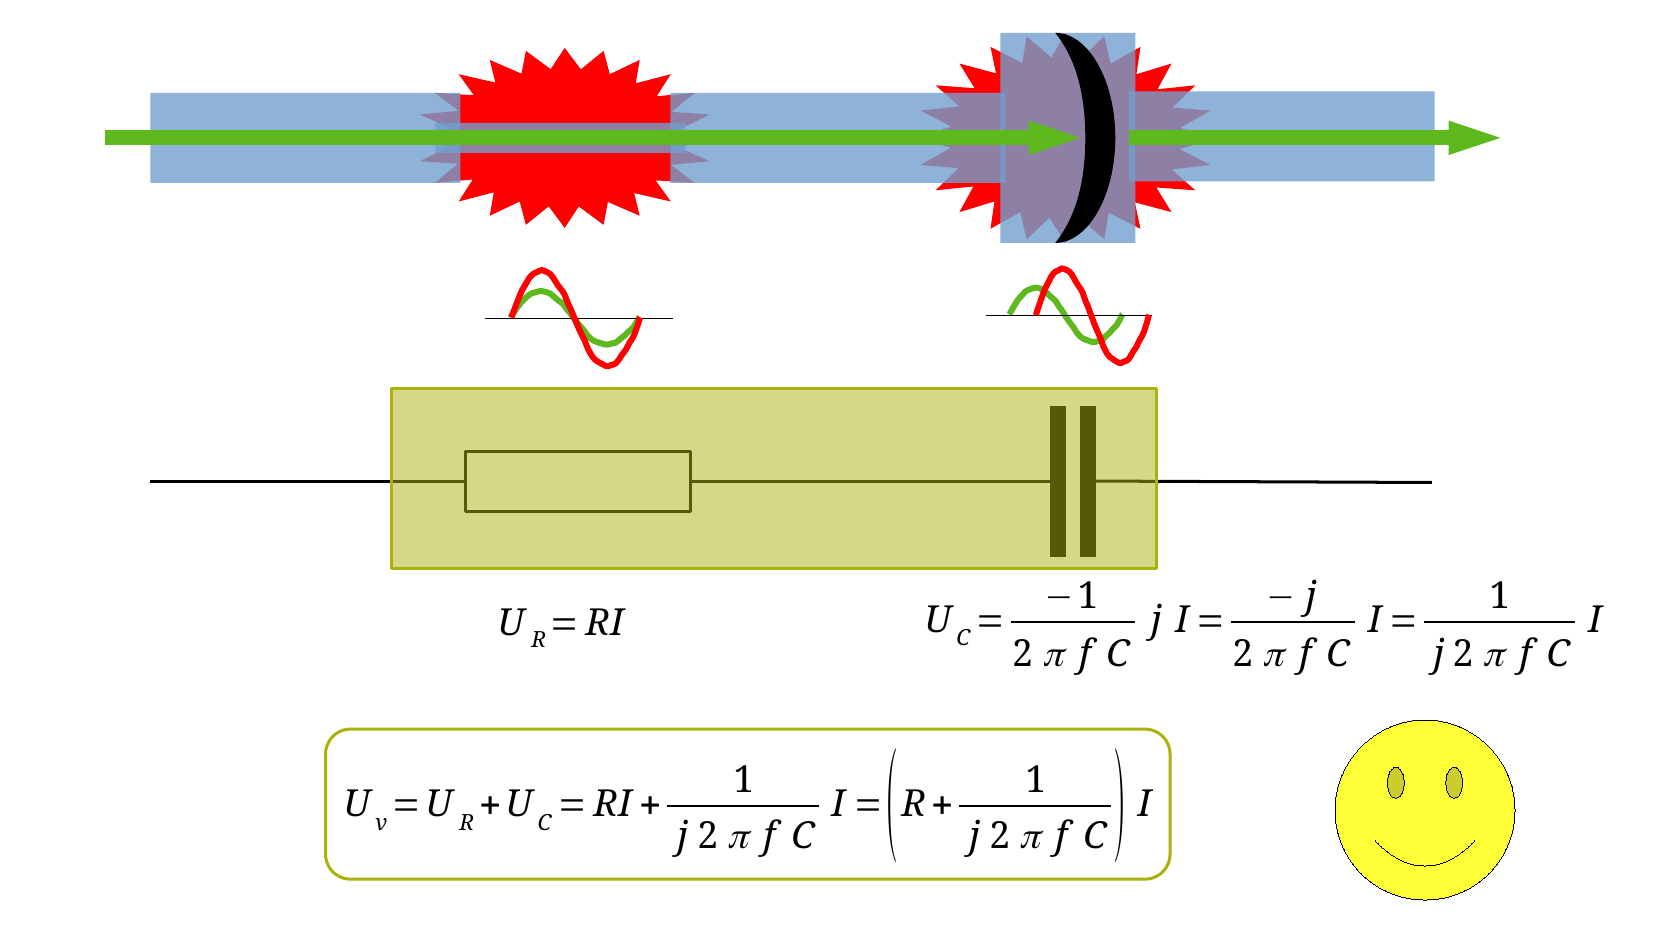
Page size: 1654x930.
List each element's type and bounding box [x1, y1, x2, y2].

text_box [1335, 720, 1516, 901]
chart [337, 746, 1161, 866]
text_box [391, 388, 1157, 569]
text_box [150, 32, 1435, 243]
chart [918, 568, 1612, 677]
chart [491, 595, 635, 655]
